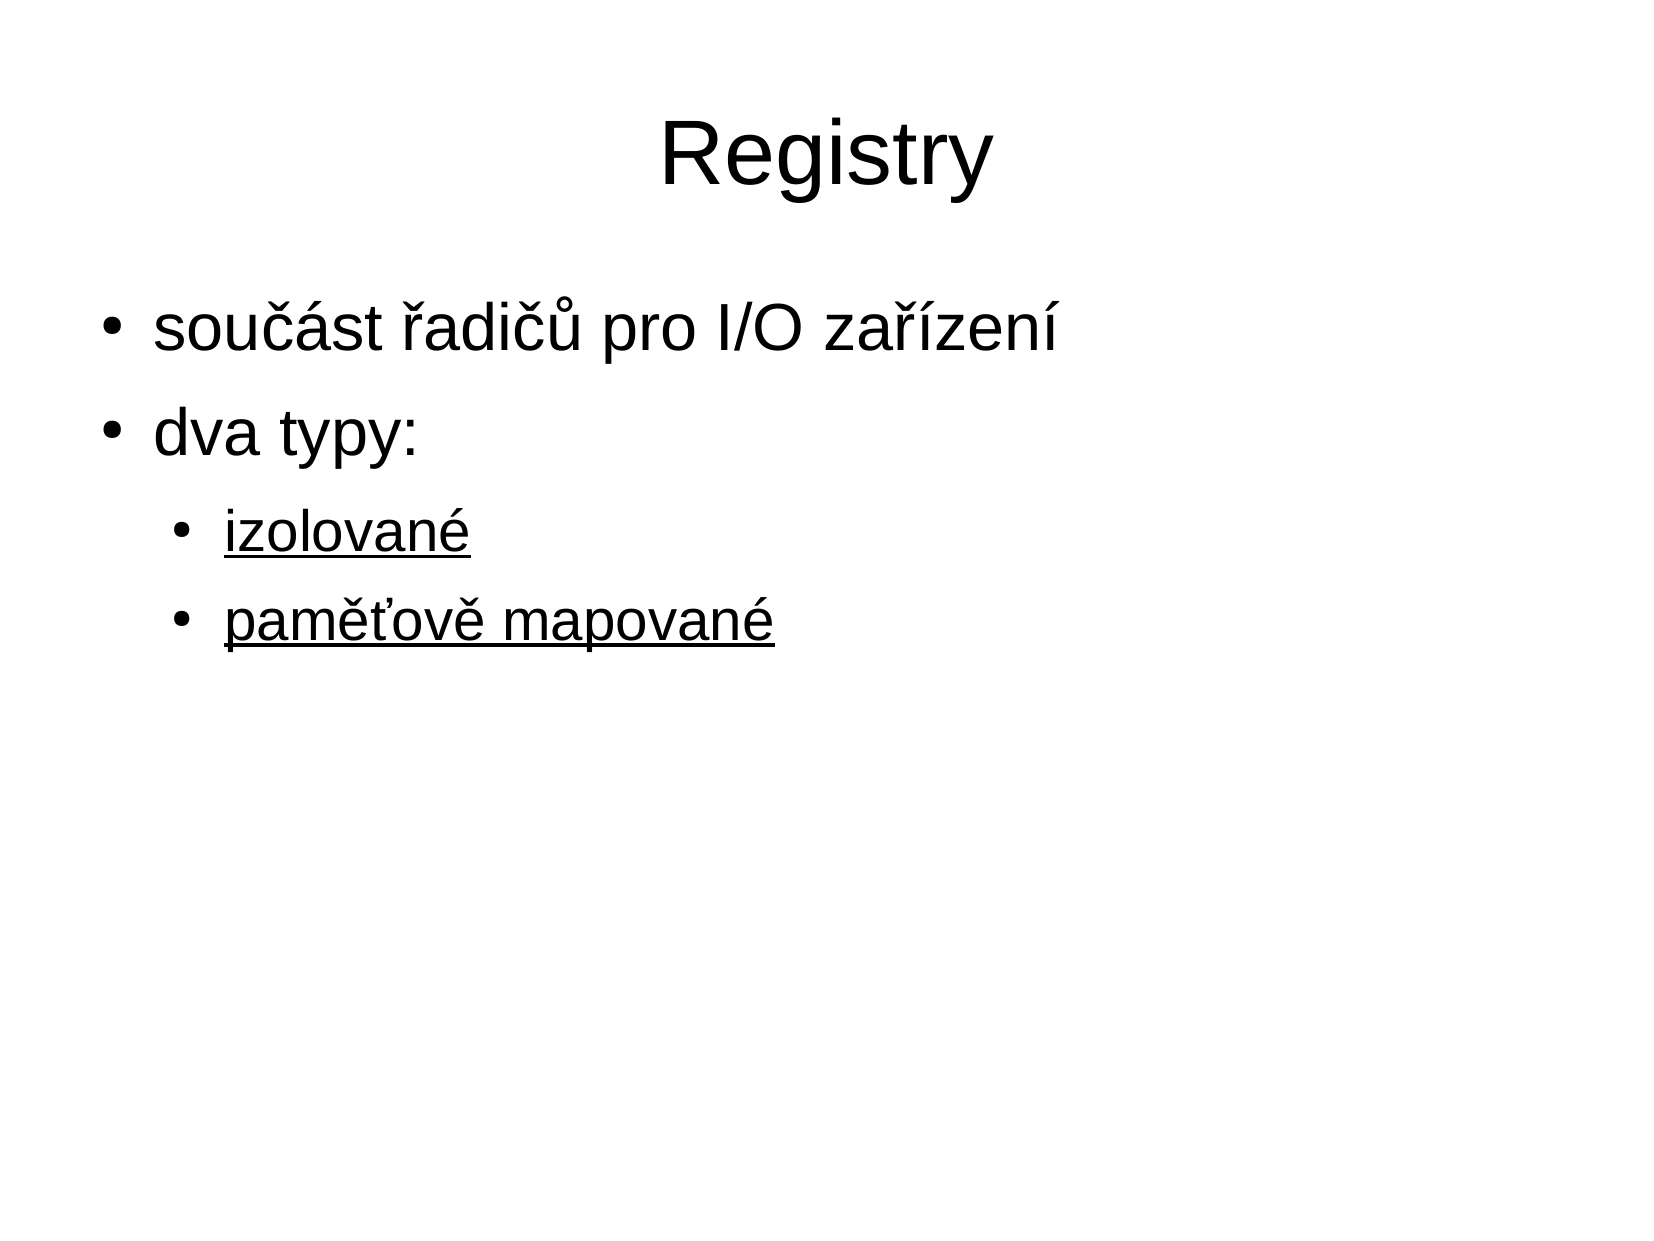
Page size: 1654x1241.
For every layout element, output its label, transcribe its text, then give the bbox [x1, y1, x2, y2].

title Registry [82, 56, 1571, 250]
list součást řadičů pro I/O zařízení dva typy: izolované paměťově mapované [82, 290, 1571, 1094]
